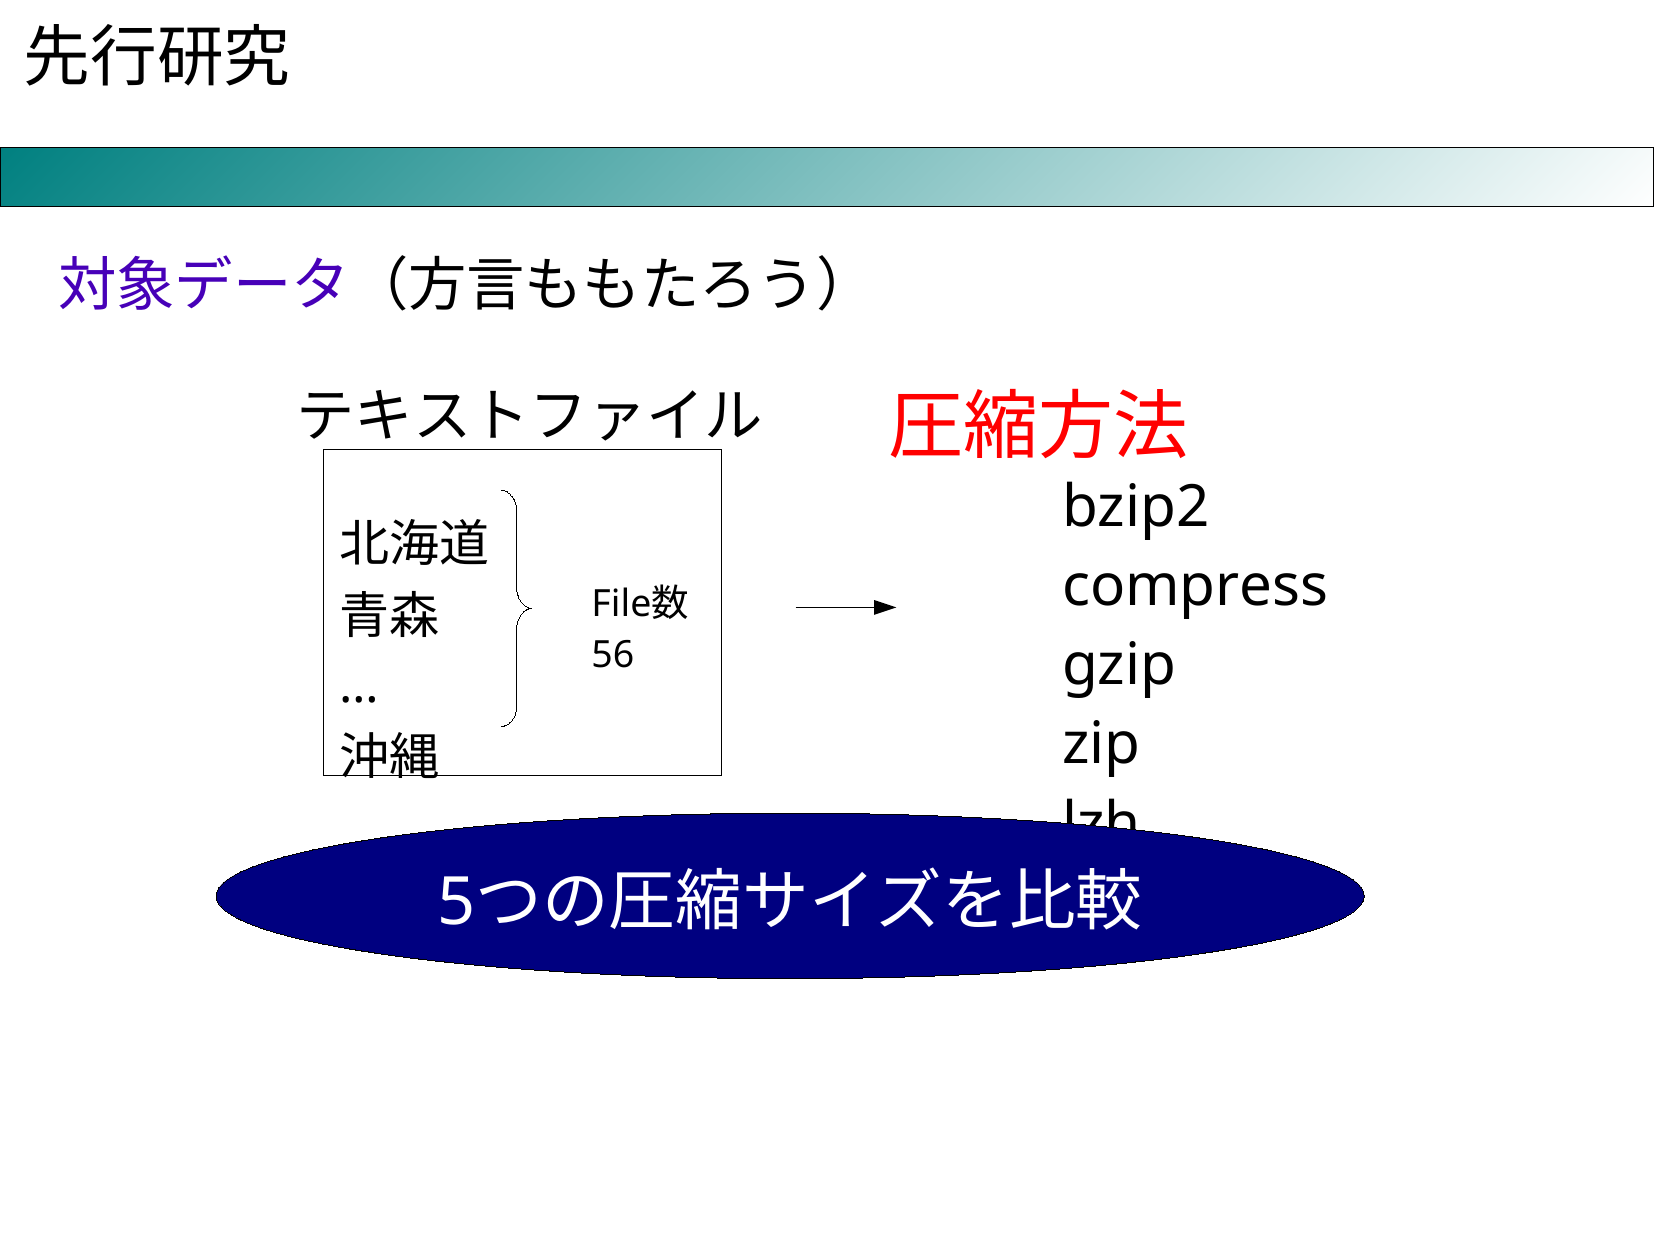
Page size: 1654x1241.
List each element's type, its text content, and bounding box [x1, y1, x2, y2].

title 先行研究 [23, 29, 562, 182]
text_box File数 56 [621, 565, 739, 662]
text_box 北海道 青森 … 沖縄 [324, 496, 621, 726]
text_box bzip2 compress gzip zip lzh [1047, 456, 1376, 846]
text_box 圧縮方法 [874, 357, 1204, 454]
text_box テキストファイル [324, 450, 721, 457]
text_box 対象データ（方言ももたろう） [43, 230, 916, 309]
text_box 5つの圧縮サイズを比較 [216, 813, 1365, 979]
text_box テキストファイル [282, 361, 827, 457]
